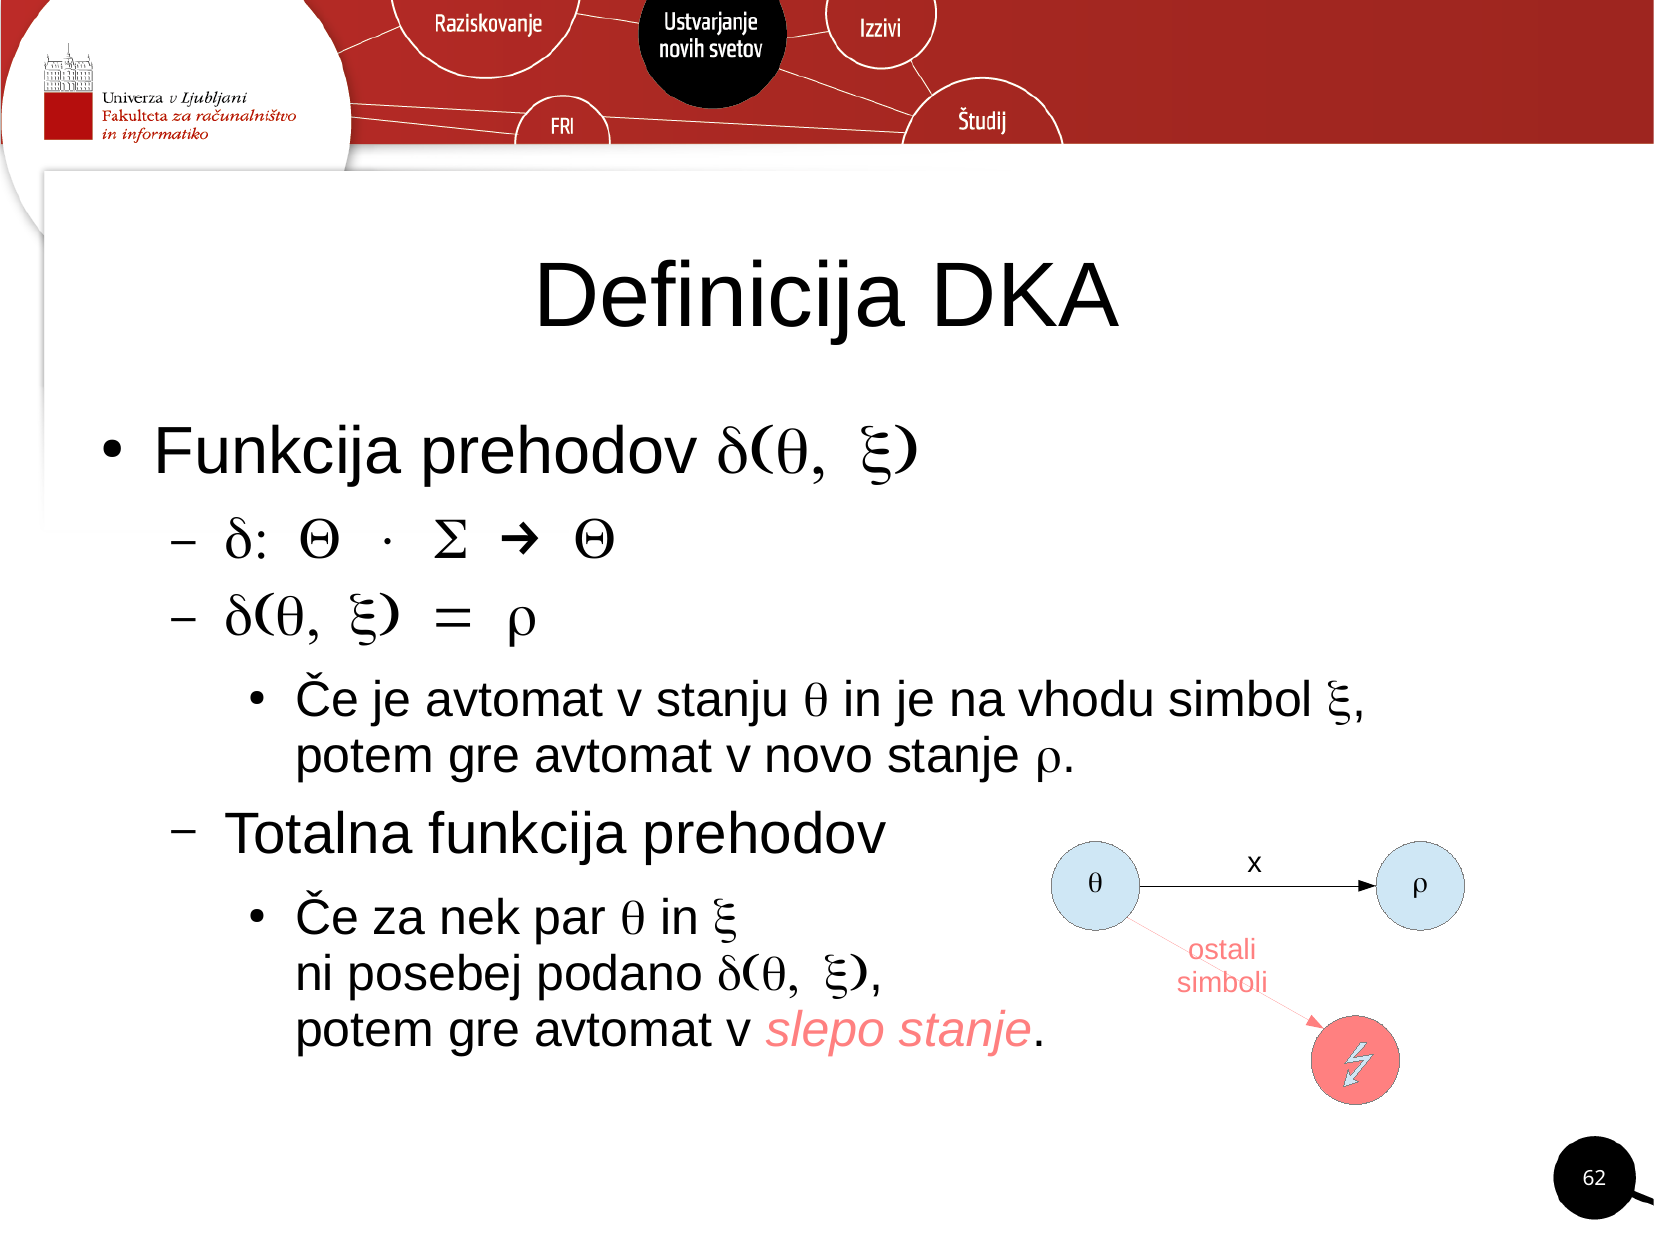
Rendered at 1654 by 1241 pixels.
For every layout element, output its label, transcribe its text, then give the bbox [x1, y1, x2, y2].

picture [0, 0, 1654, 1241]
text_box r [1376, 841, 1465, 931]
text_box [1311, 1015, 1400, 1105]
text_box <številka> [1553, 1145, 1636, 1212]
list Funkcija prehodov δ(q, x) δ: Q × Σ → Q δ(q, x) = r Če je avtomat v stanju q in je na vhodu simbol x, potem gre avtomat v novo stanje r. Totalna funkcija prehodov Če za nek par q in x ni posebej podano δ(q, x), potem gre avtomat v slepo stanje. [82, 413, 1538, 1152]
text_box q [1051, 841, 1140, 931]
title Definicija DKA [82, 191, 1571, 399]
